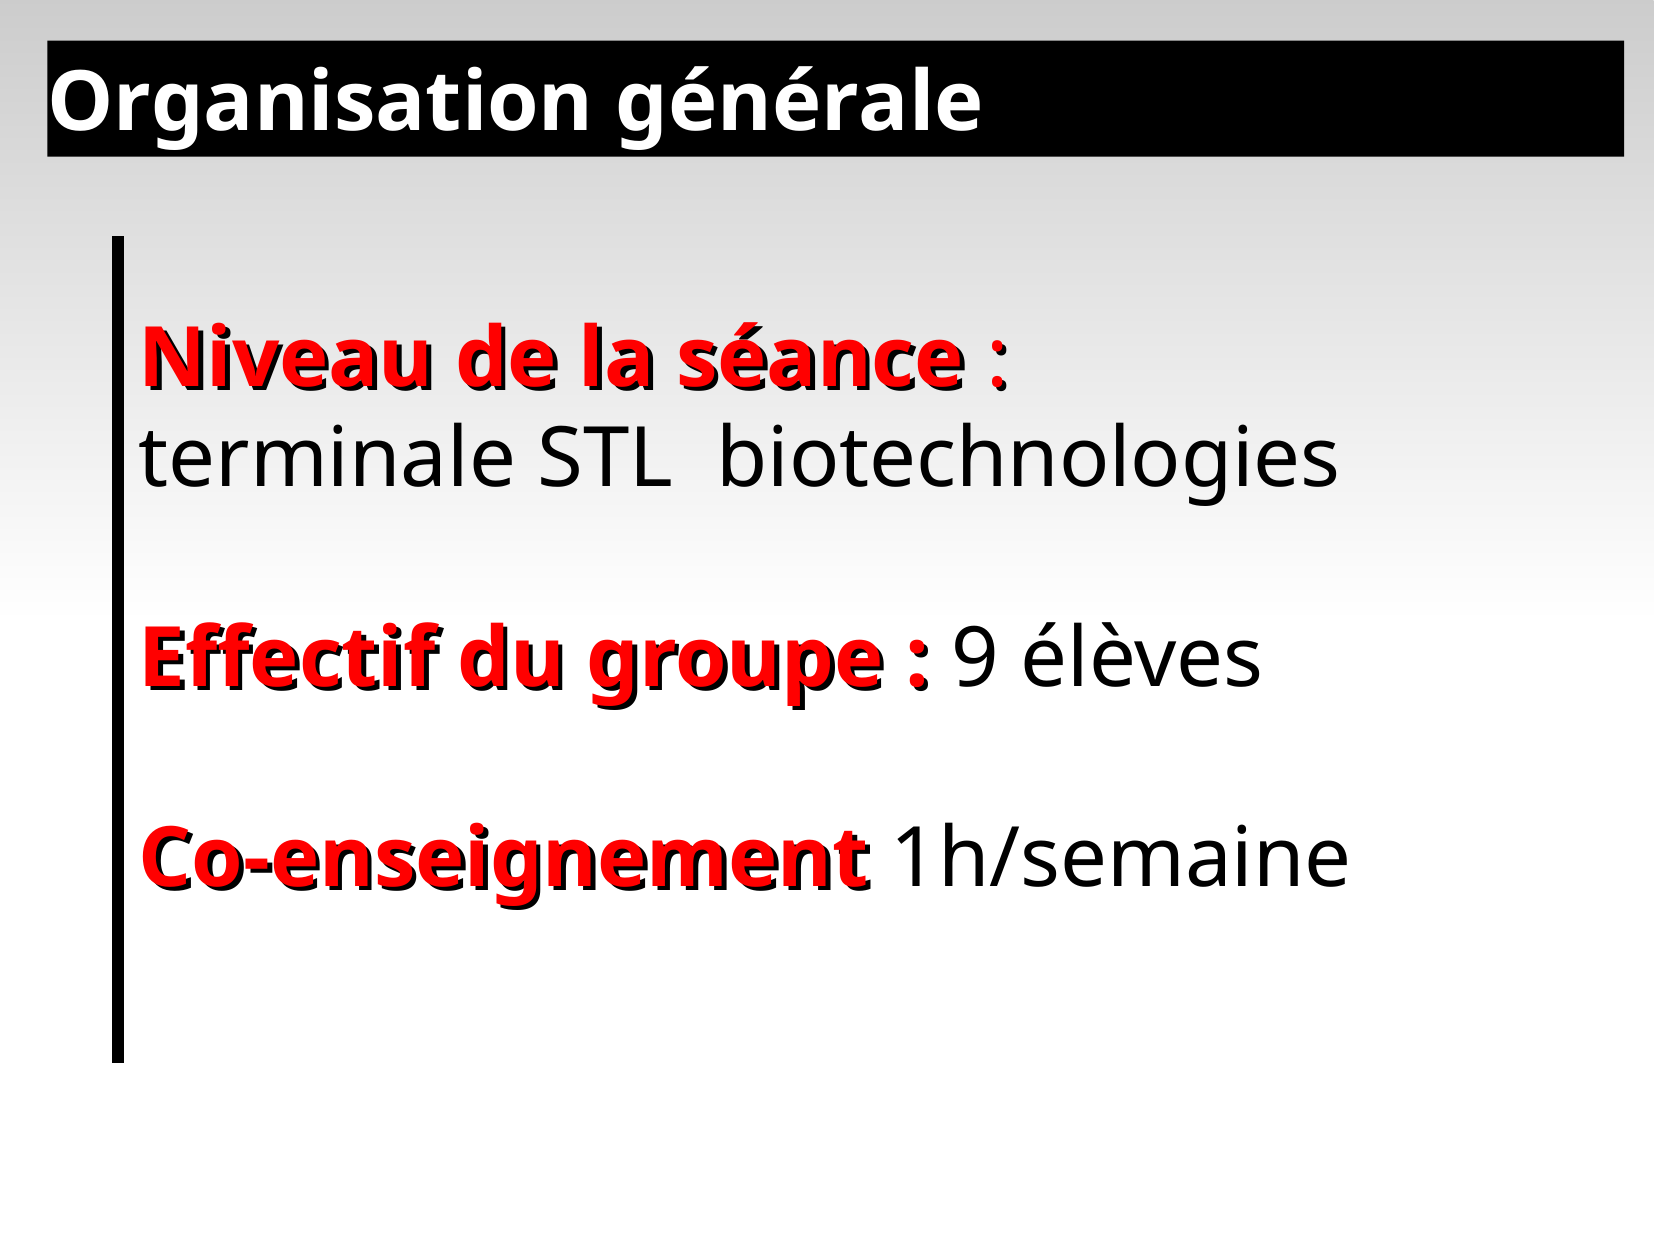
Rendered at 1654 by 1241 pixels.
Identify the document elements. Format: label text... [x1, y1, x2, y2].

title Organisation générale [47, 40, 1625, 157]
text_box Niveau de la séance : terminale STL biotechnologies Effectif du groupe : 9 élèves Co-enseignement 1h/semaine [124, 295, 1536, 1052]
